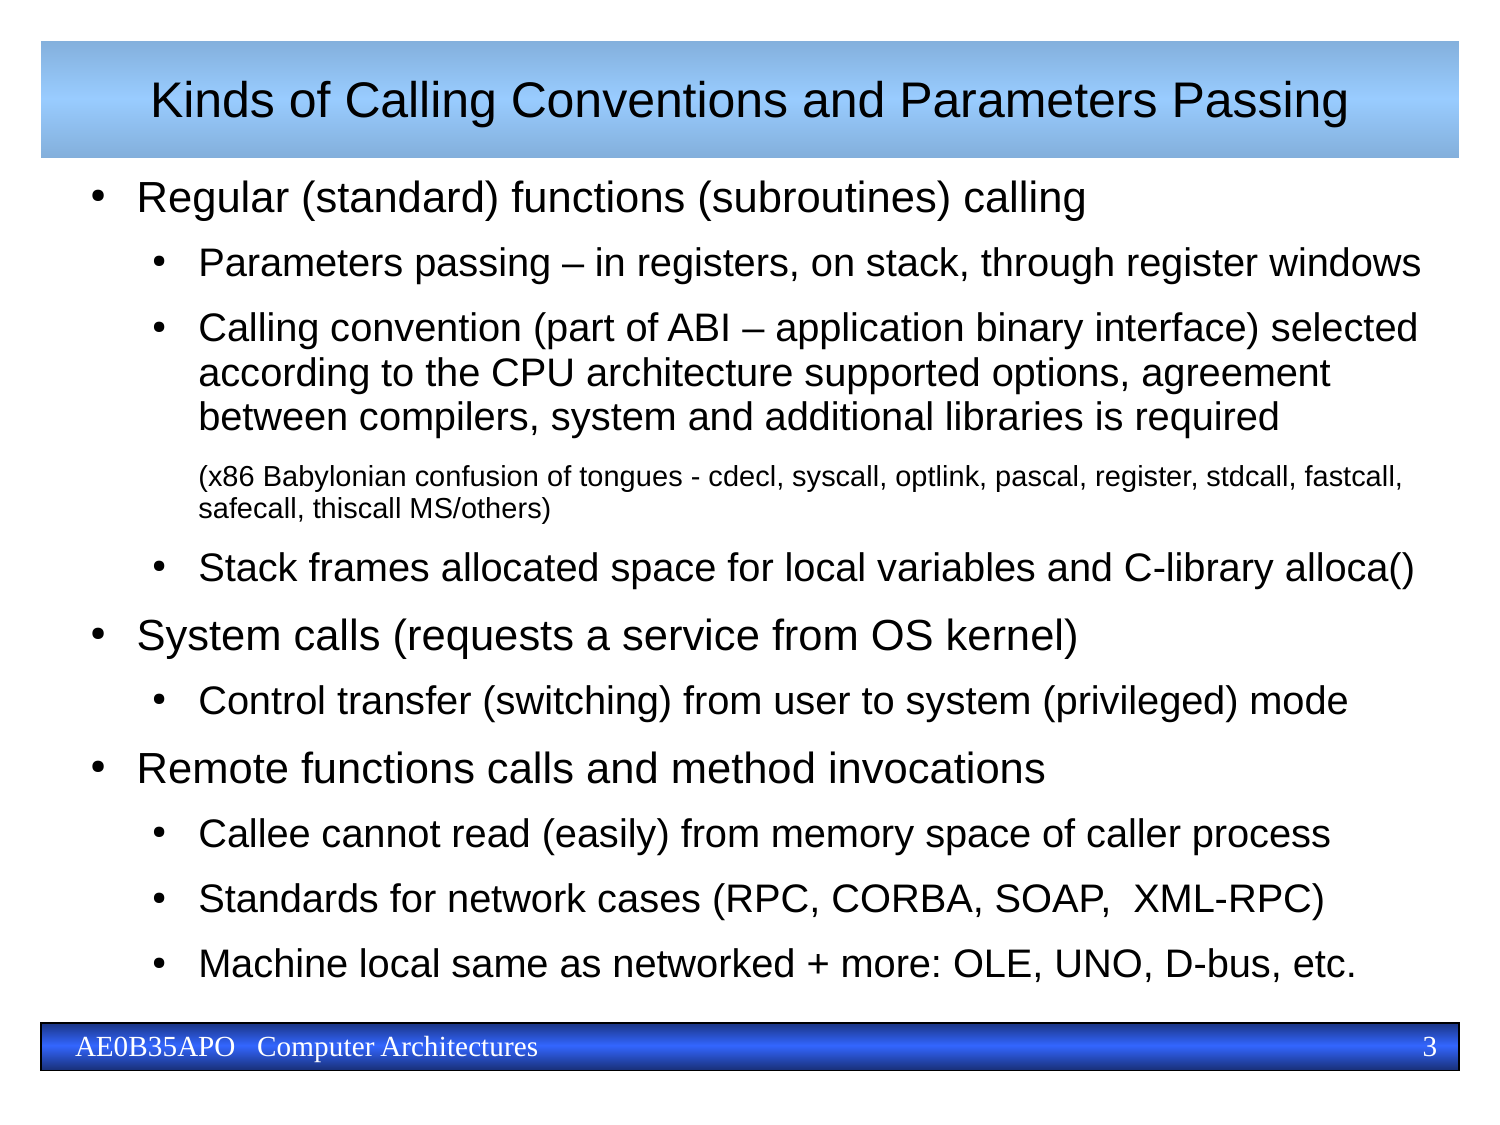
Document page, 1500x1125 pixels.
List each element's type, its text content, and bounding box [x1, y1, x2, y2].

list Regular (standard) functions (subroutines) calling Parameters passing – in registers, on stack, through register windows Calling convention (part of ABI – application binary interface) selected according to the CPU architecture supported options, agreement between compilers, system and additional libraries is required (x86 Babylonian confusion of tongues - cdecl, syscall, optlink, pascal, register, stdcall, fastcall, safecall, thiscall MS/others) Stack frames allocated space for local variables and C-library alloca() System calls (requests a service from OS kernel) Control transfer (switching) from user to system (privileged) mode Remote functions calls and method invocations Callee cannot read (easily) from memory space of caller process Standards for network cases (RPC, CORBA, SOAP, XML-RPC) Machine local same as networked + more: OLE, UNO, D-bus, etc. [75, 172, 1426, 1000]
title Kinds of Calling Conventions and Parameters Passing [41, 41, 1459, 158]
